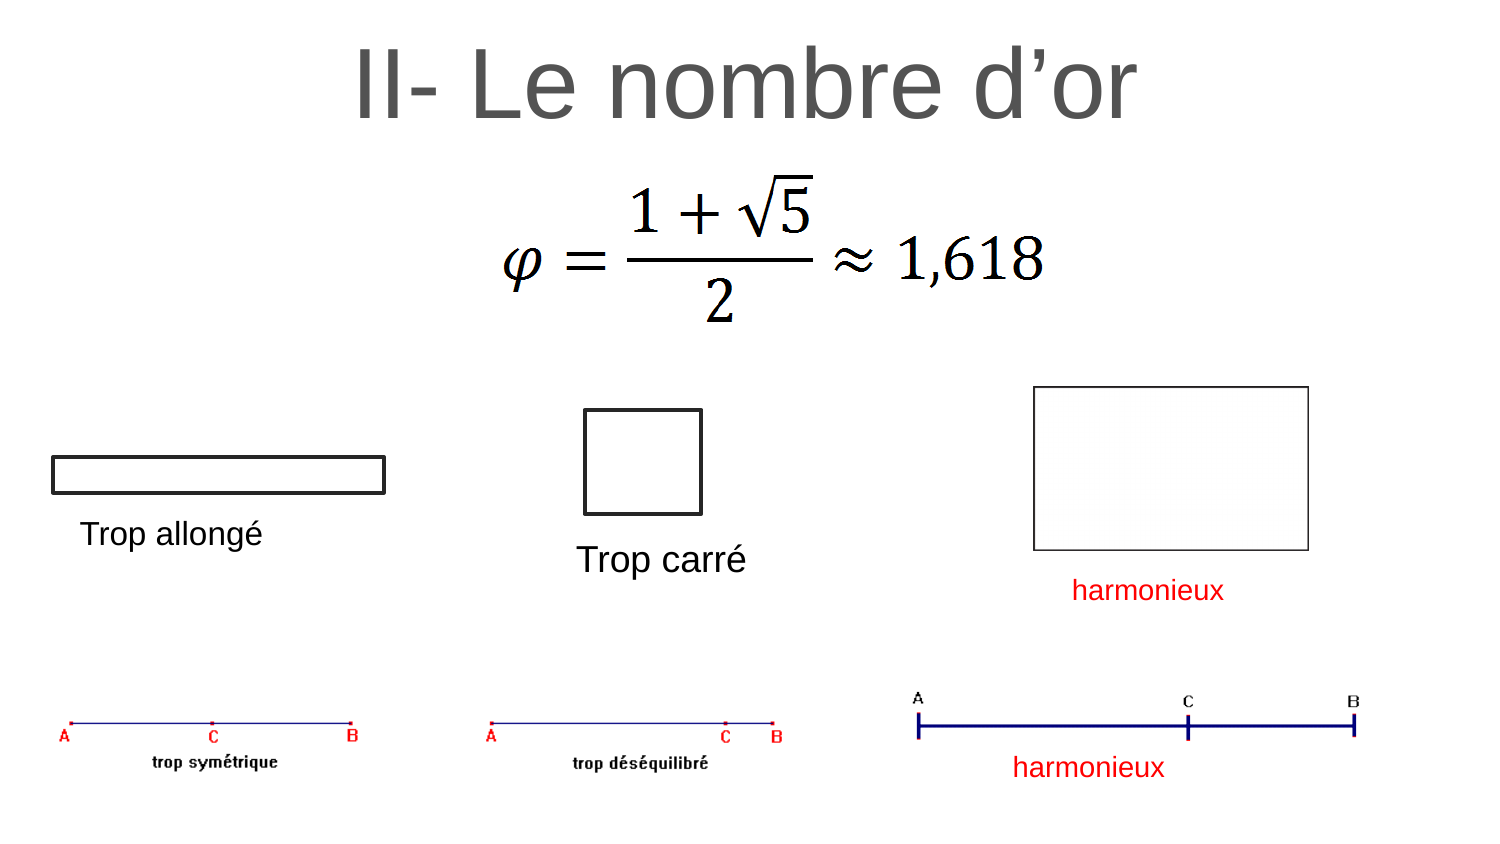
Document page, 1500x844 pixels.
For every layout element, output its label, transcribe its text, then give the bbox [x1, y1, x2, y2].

text_box Trop allongé [64, 504, 502, 560]
text_box Trop carré [561, 528, 833, 588]
text_box harmonieux [998, 740, 1353, 791]
picture [891, 681, 1400, 764]
picture [41, 658, 824, 804]
picture [501, 161, 1046, 332]
text_box harmonieux [1057, 563, 1412, 614]
picture [1033, 386, 1309, 551]
title II- Le nombre d’or [70, 12, 1421, 154]
